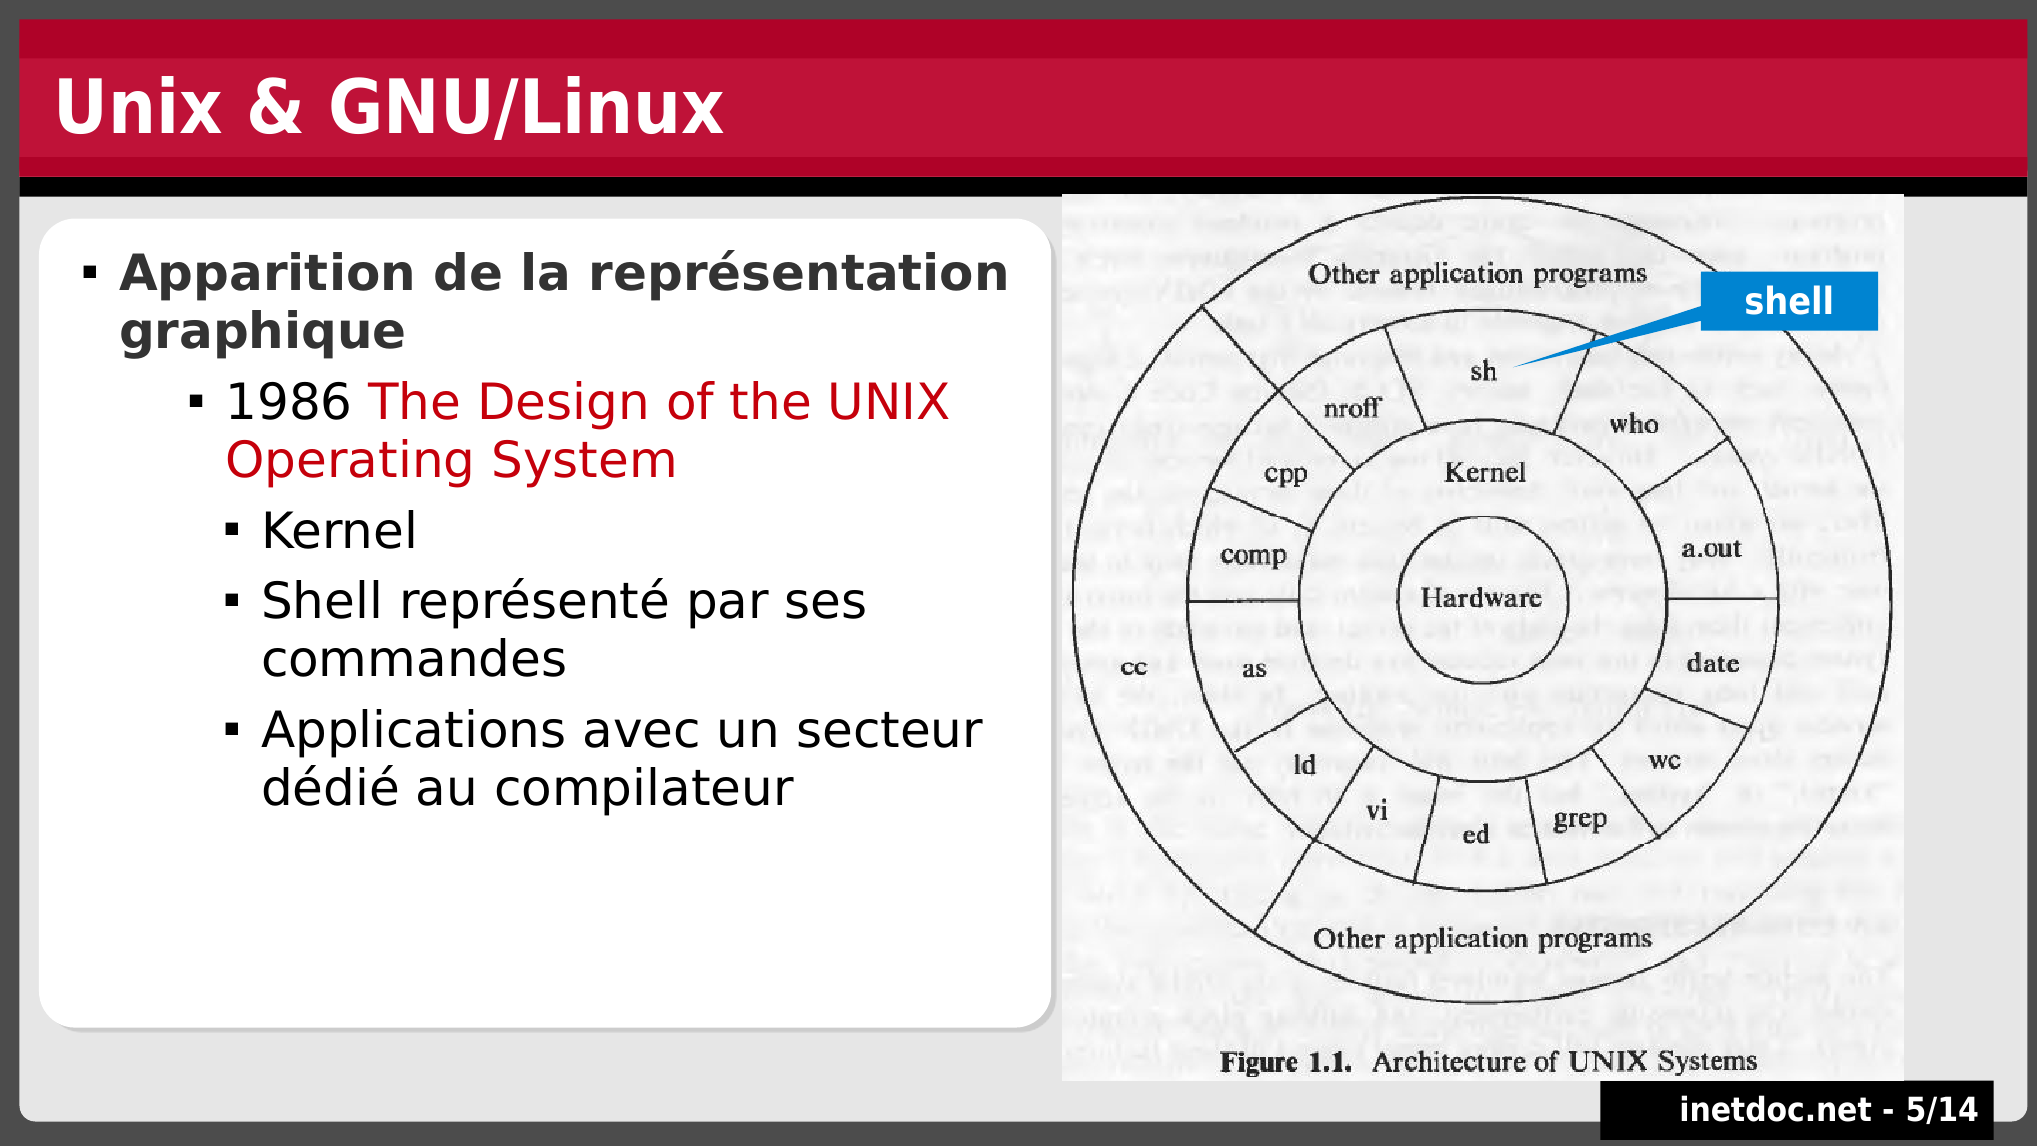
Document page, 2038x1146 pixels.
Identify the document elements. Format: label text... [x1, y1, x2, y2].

text_box [19, 19, 2028, 59]
text_box inetdoc.net - <numéro>/14 [1600, 1080, 1994, 1140]
text_box Apparition de la représentation graphique 1986 The Design of the UNIX Operating System Kernel Shell représenté par ses commandes Applications avec un secteur dédié au compilateur [38, 218, 1052, 1028]
picture [1062, 194, 1904, 1081]
text_box shell [1512, 271, 1879, 368]
text_box [19, 157, 2028, 1122]
text_box Unix & GNU/Linux [19, 59, 2028, 157]
